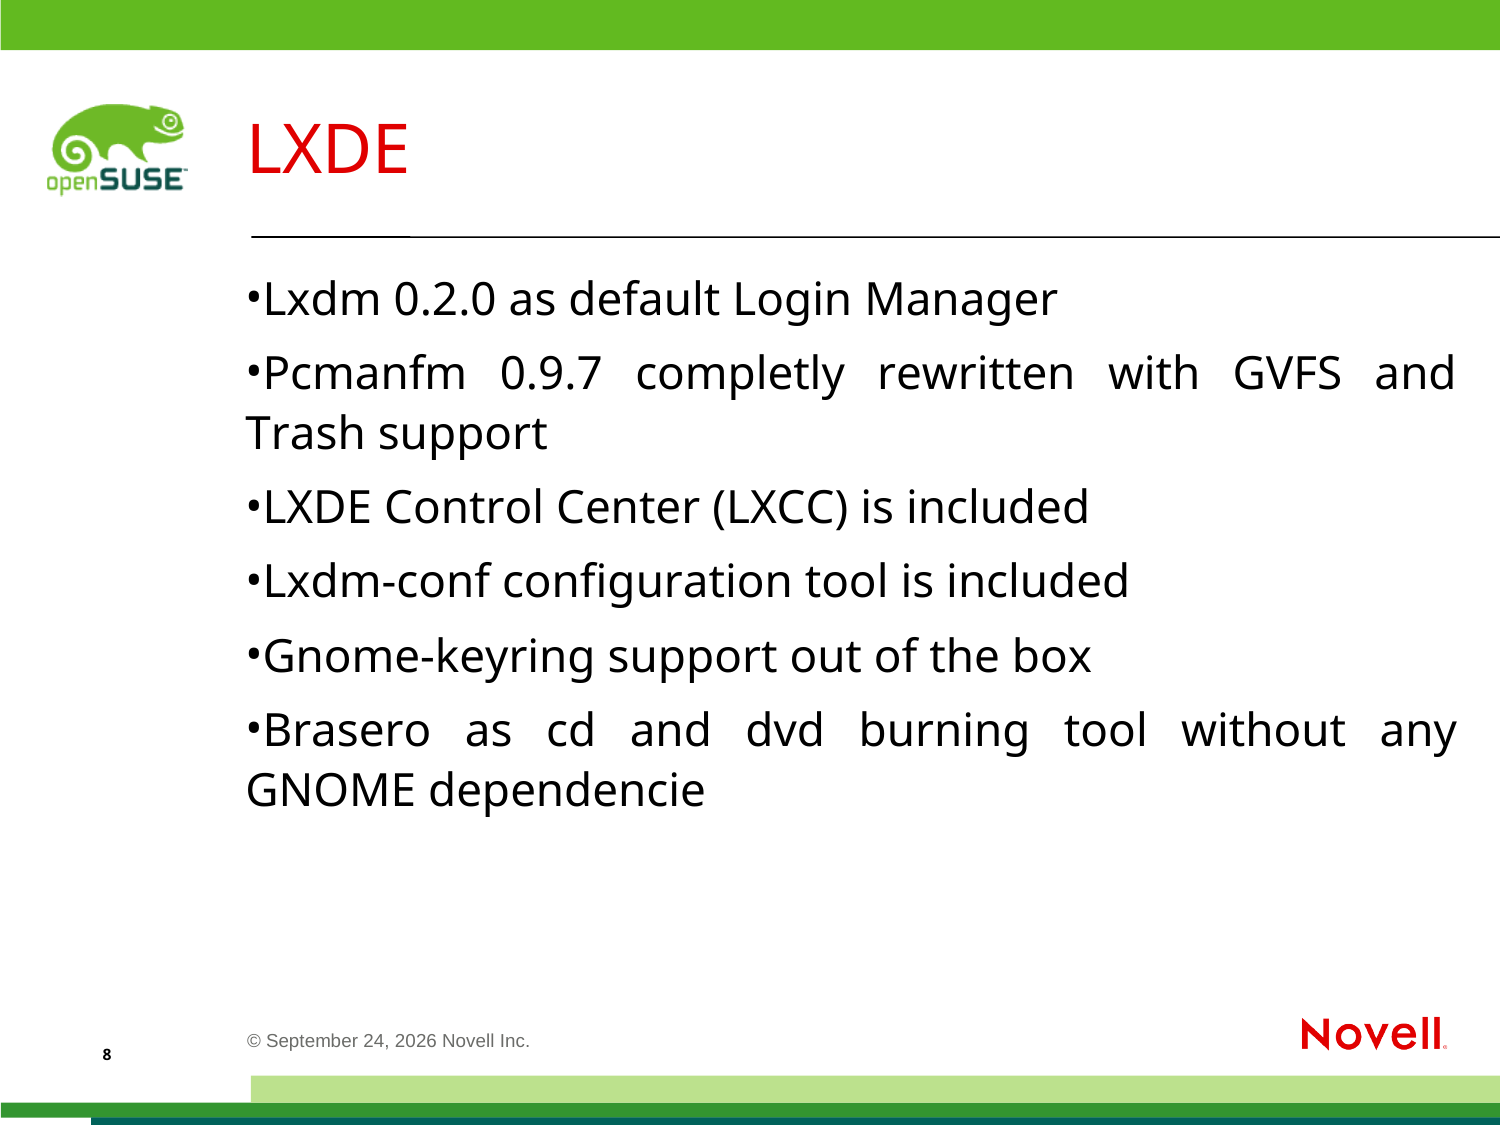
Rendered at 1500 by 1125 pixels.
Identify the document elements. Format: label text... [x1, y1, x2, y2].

list Lxdm 0.2.0 as default Login Manager Pcmanfm 0.9.7 completly rewritten with GVFS and Trash support LXDE Control Center (LXCC) is included Lxdm-conf configuration tool is included Gnome-keyring support out of the box Brasero as cd and dvd burning tool without any GNOME dependencie [245, 267, 1458, 1010]
picture [1295, 1011, 1453, 1056]
picture [47, 104, 188, 197]
title LXDE [246, 109, 1409, 190]
